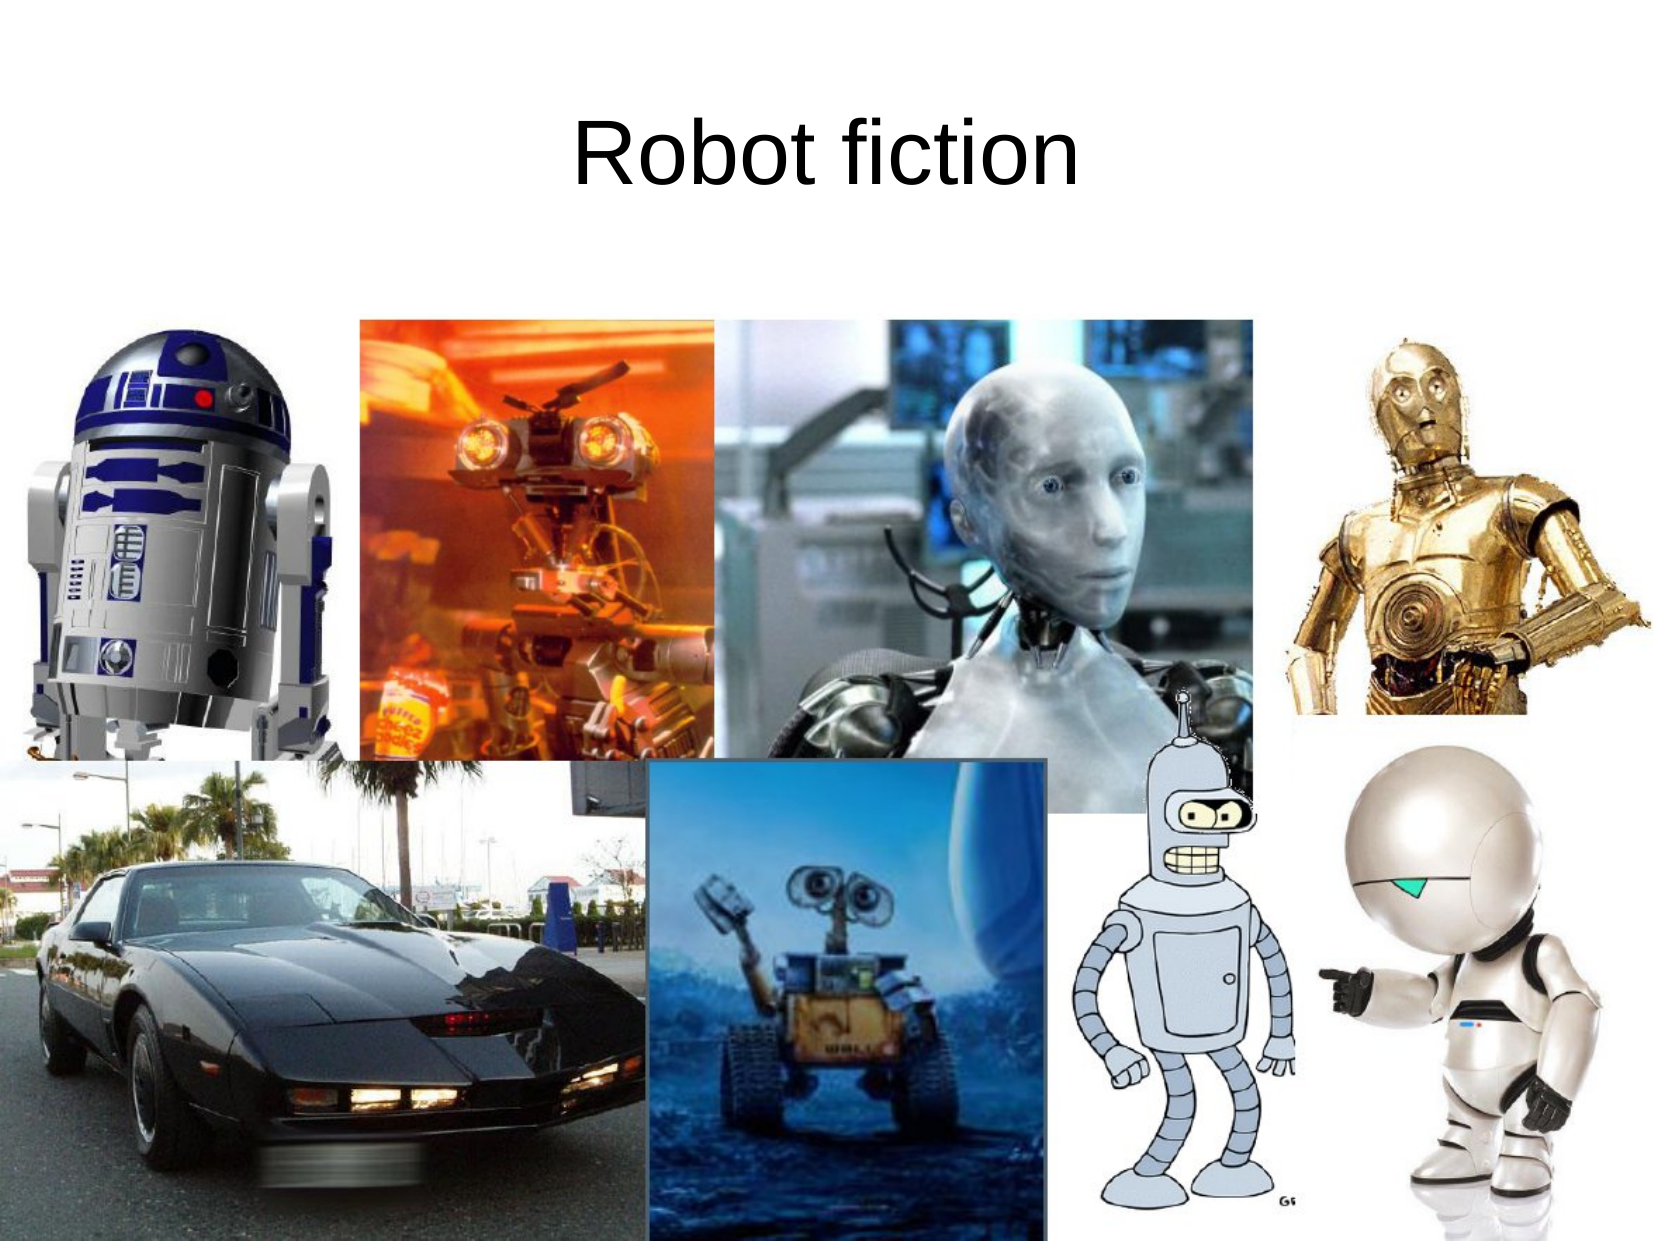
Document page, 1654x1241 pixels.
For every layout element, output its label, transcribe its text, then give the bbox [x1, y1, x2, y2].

title Robot fiction [82, 49, 1571, 257]
picture [0, 313, 1654, 1241]
